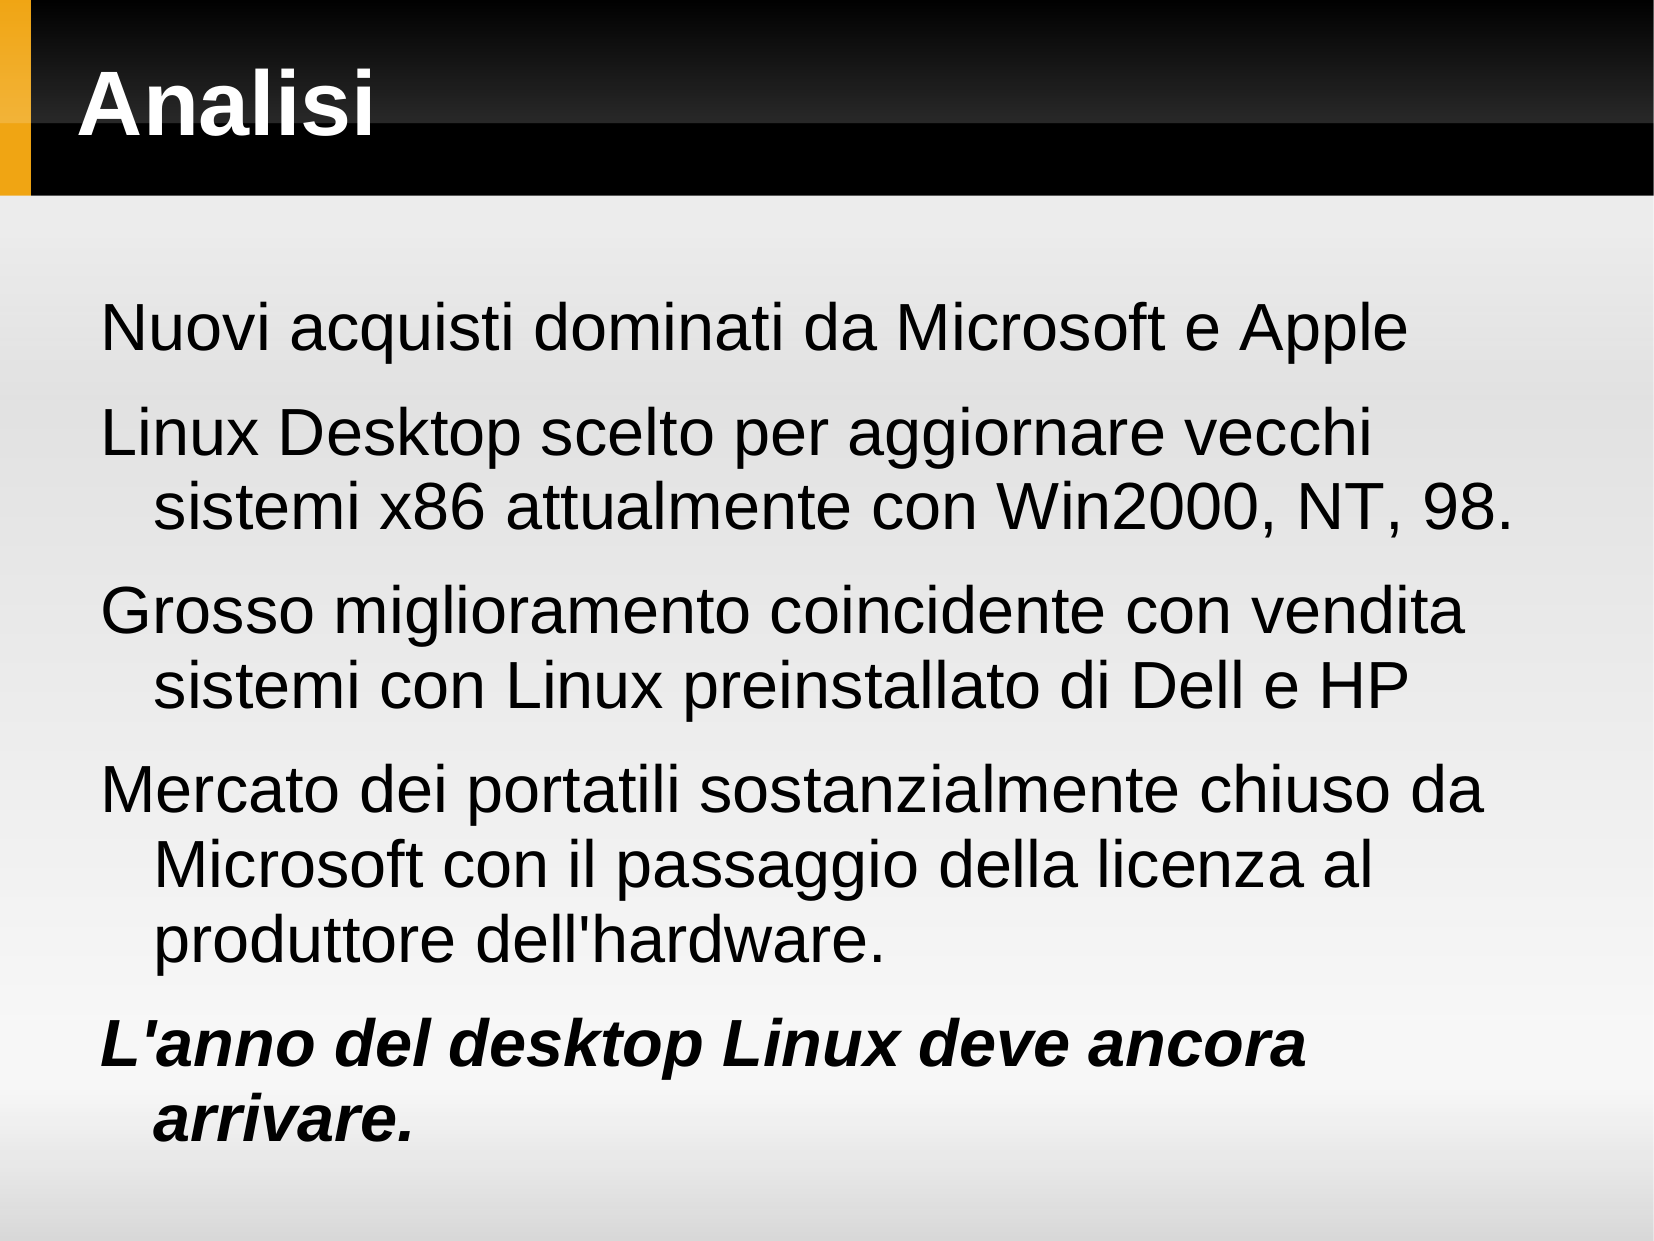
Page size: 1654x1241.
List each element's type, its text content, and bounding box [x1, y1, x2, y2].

picture [0, 0, 1654, 1241]
title Analisi [76, 7, 1565, 200]
list Nuovi acquisti dominati da Microsoft e Apple Linux Desktop scelto per aggiornare vecchi sistemi x86 attualmente con Win2000, NT, 98. Grosso miglioramento coincidente con vendita sistemi con Linux preinstallato di Dell e HP Mercato dei portatili sostanzialmente chiuso da Microsoft con il passaggio della licenza al produttore dell'hardware. L'anno del desktop Linux deve ancora arrivare. [82, 290, 1571, 1156]
